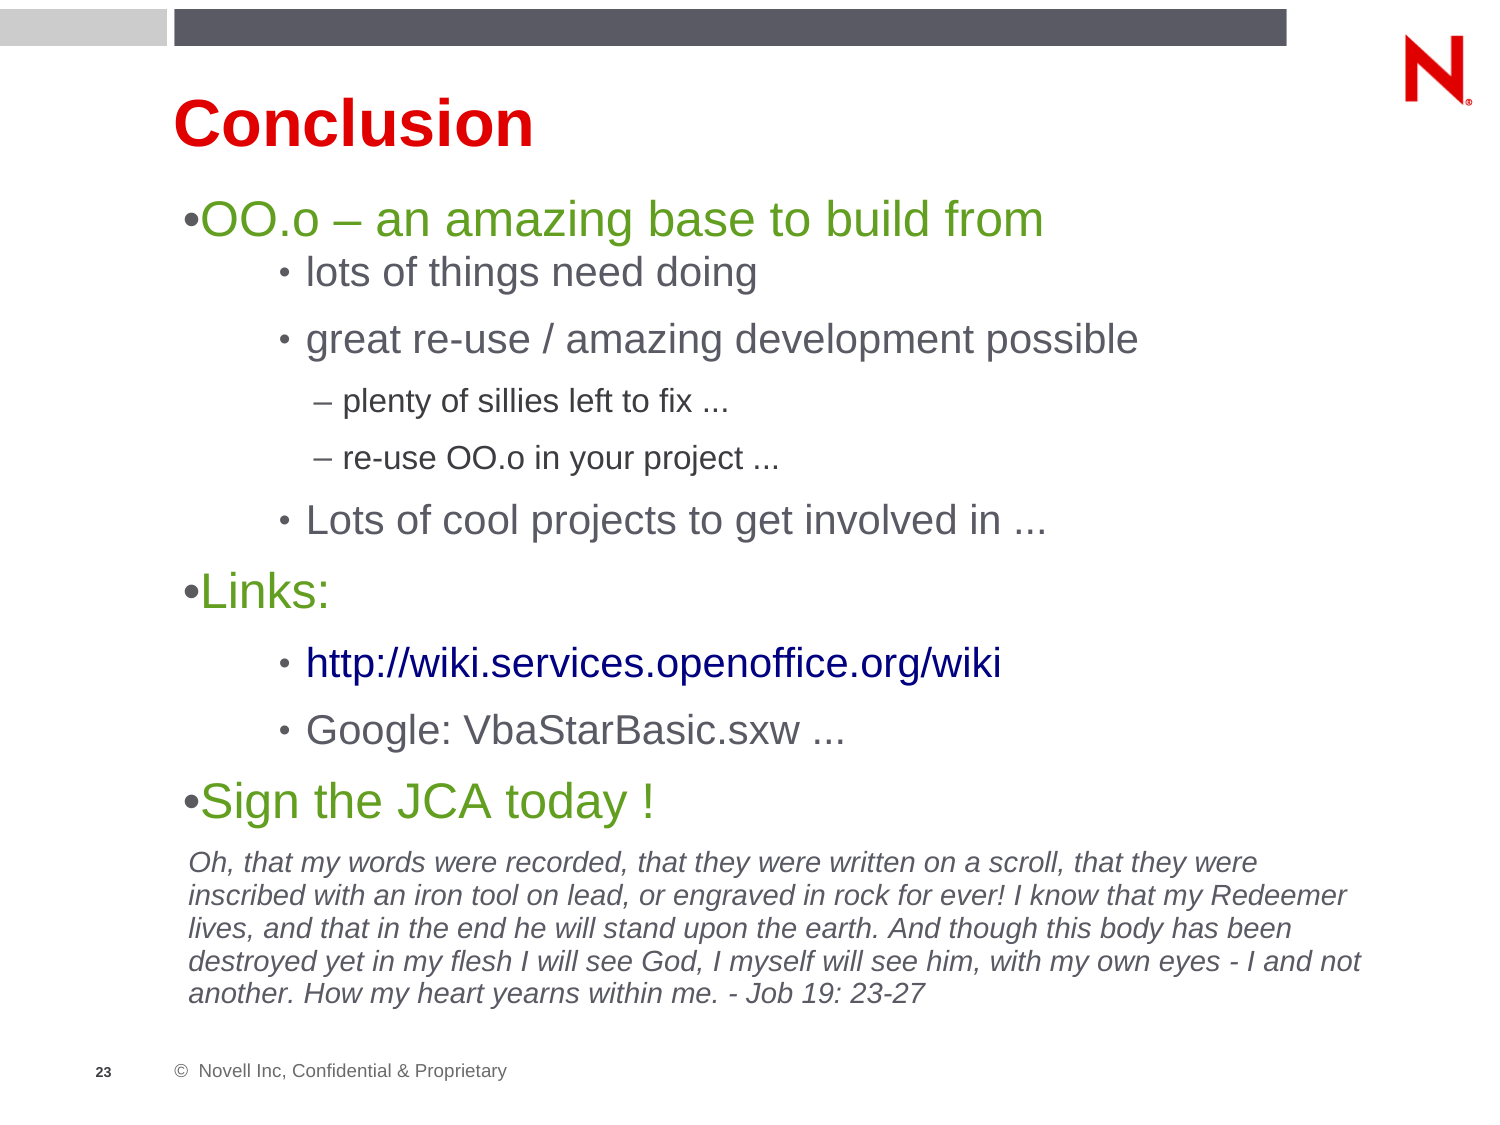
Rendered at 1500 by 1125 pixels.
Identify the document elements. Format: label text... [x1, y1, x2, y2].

text_box Oh, that my words were recorded, that they were written on a scroll, that they were inscribed with an iron tool on lead, or engraved in rock for ever! I know that my Redeemer lives, and that in the end he will stand upon the earth. And though this body has been destroyed yet in my flesh I will see God, I myself will see him, with my own eyes - I and not another. How my heart yearns within me. - Job 19: 23-27 [188, 846, 1375, 1097]
title Conclusion [173, 41, 1395, 205]
picture [1403, 32, 1473, 107]
list OO.o – an amazing base to build from lots of things need doing great re-use / amazing development possible plenty of sillies left to fix ... re-use OO.o in your project ... Lots of cool projects to get involved in ... Links: http://wiki.services.openoffice.org/wiki Google: VbaStarBasic.sxw ... Sign the JCA today ! [182, 188, 1423, 864]
